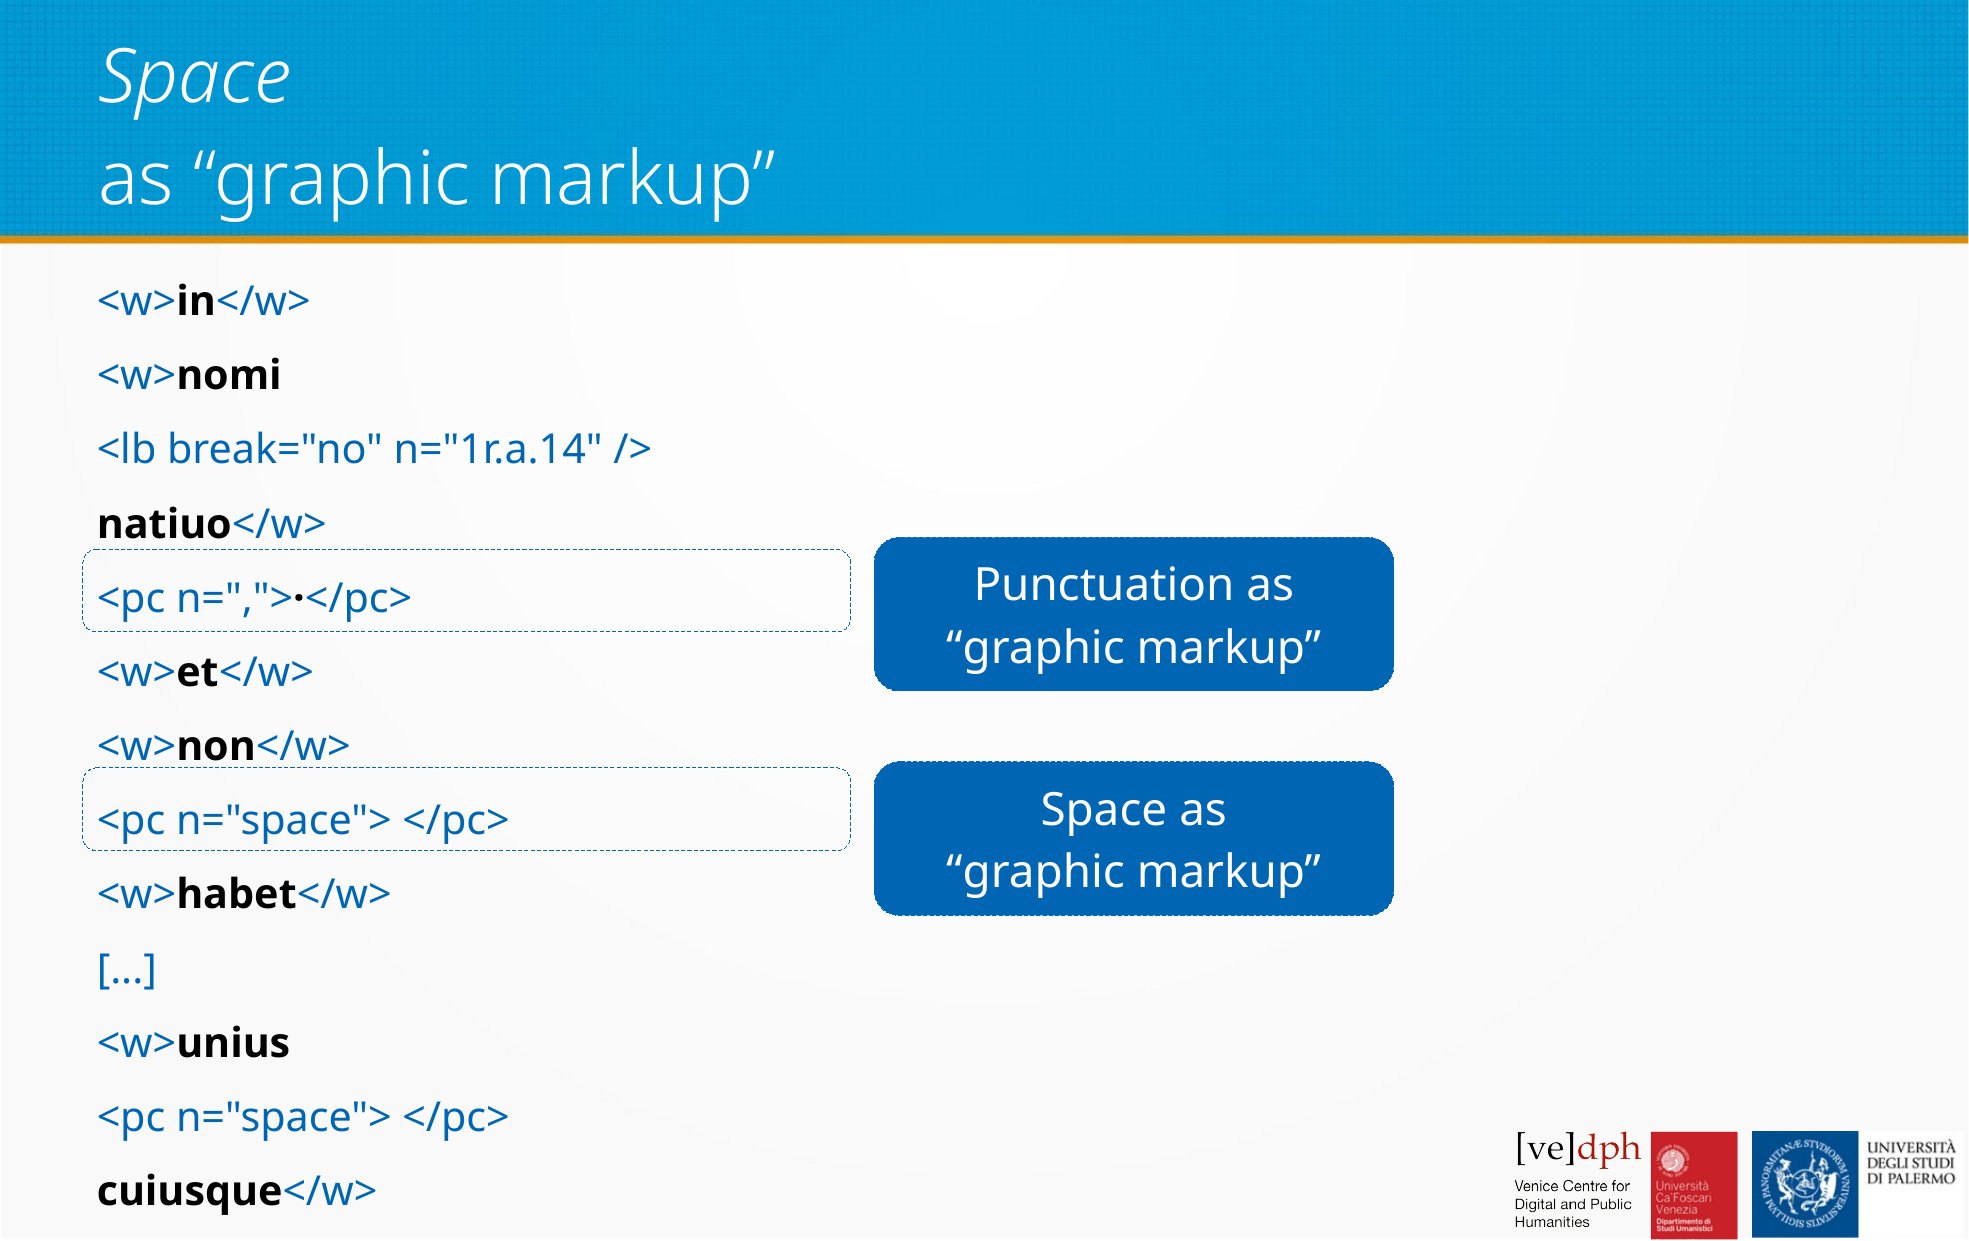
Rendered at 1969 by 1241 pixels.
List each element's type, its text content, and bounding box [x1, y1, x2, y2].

picture [0, 233, 1969, 1241]
list <w>in</w> <w>nomi <lb break="no" n="1r.a.14" /> natiuo</w> <pc n=",">·</pc> <w>et</w> <w>non</w> <pc n="space"> </pc> <w>habet</w> [...] <w>unius <pc n="space"> </pc> cuiusque</w> [96, 271, 1859, 1229]
title Space as “graphic markup” [98, 19, 1870, 227]
